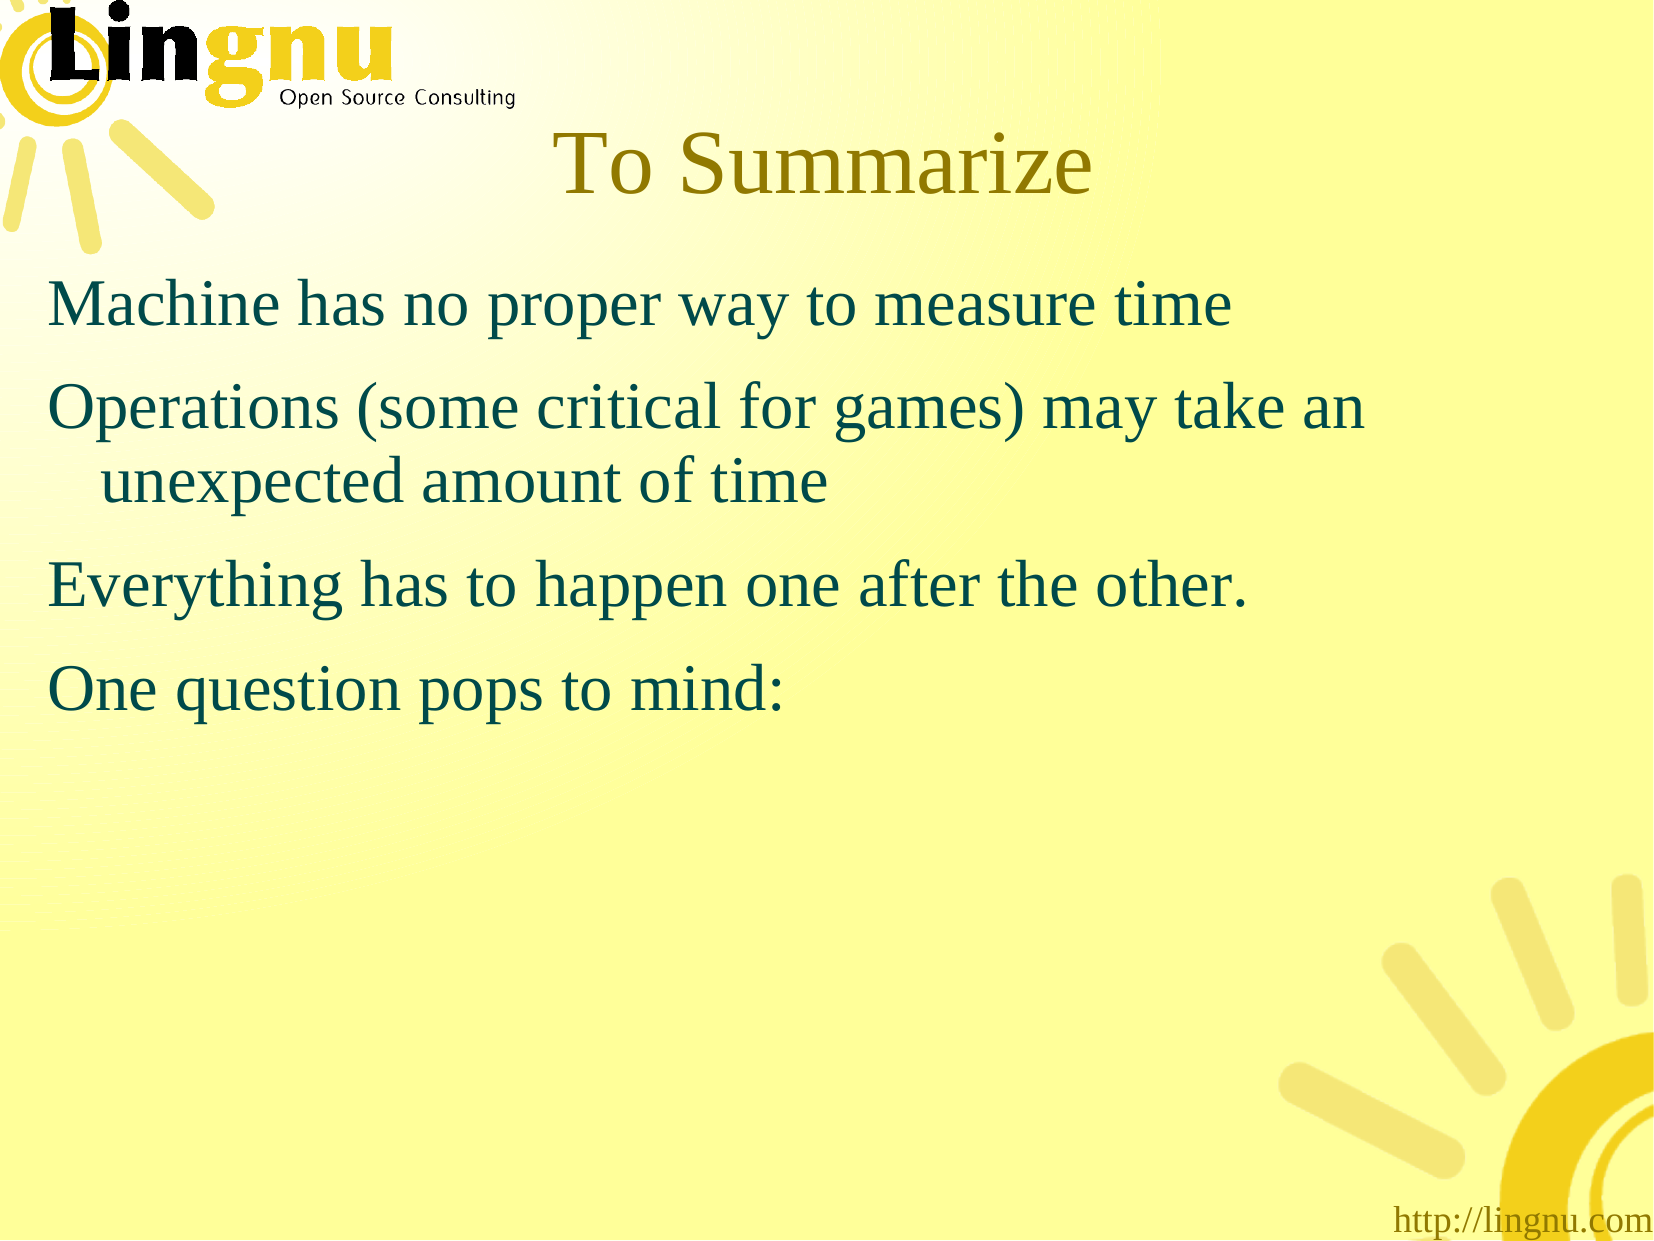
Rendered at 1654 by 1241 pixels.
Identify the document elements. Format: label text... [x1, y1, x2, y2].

list Machine has no proper way to measure time Operations (some critical for games) may take an unexpected amount of time Everything has to happen one after the other. One question pops to mind: [29, 265, 1625, 1211]
picture [0, 0, 516, 256]
picture [1256, 871, 1654, 1241]
title To Summarize [118, 58, 1531, 265]
